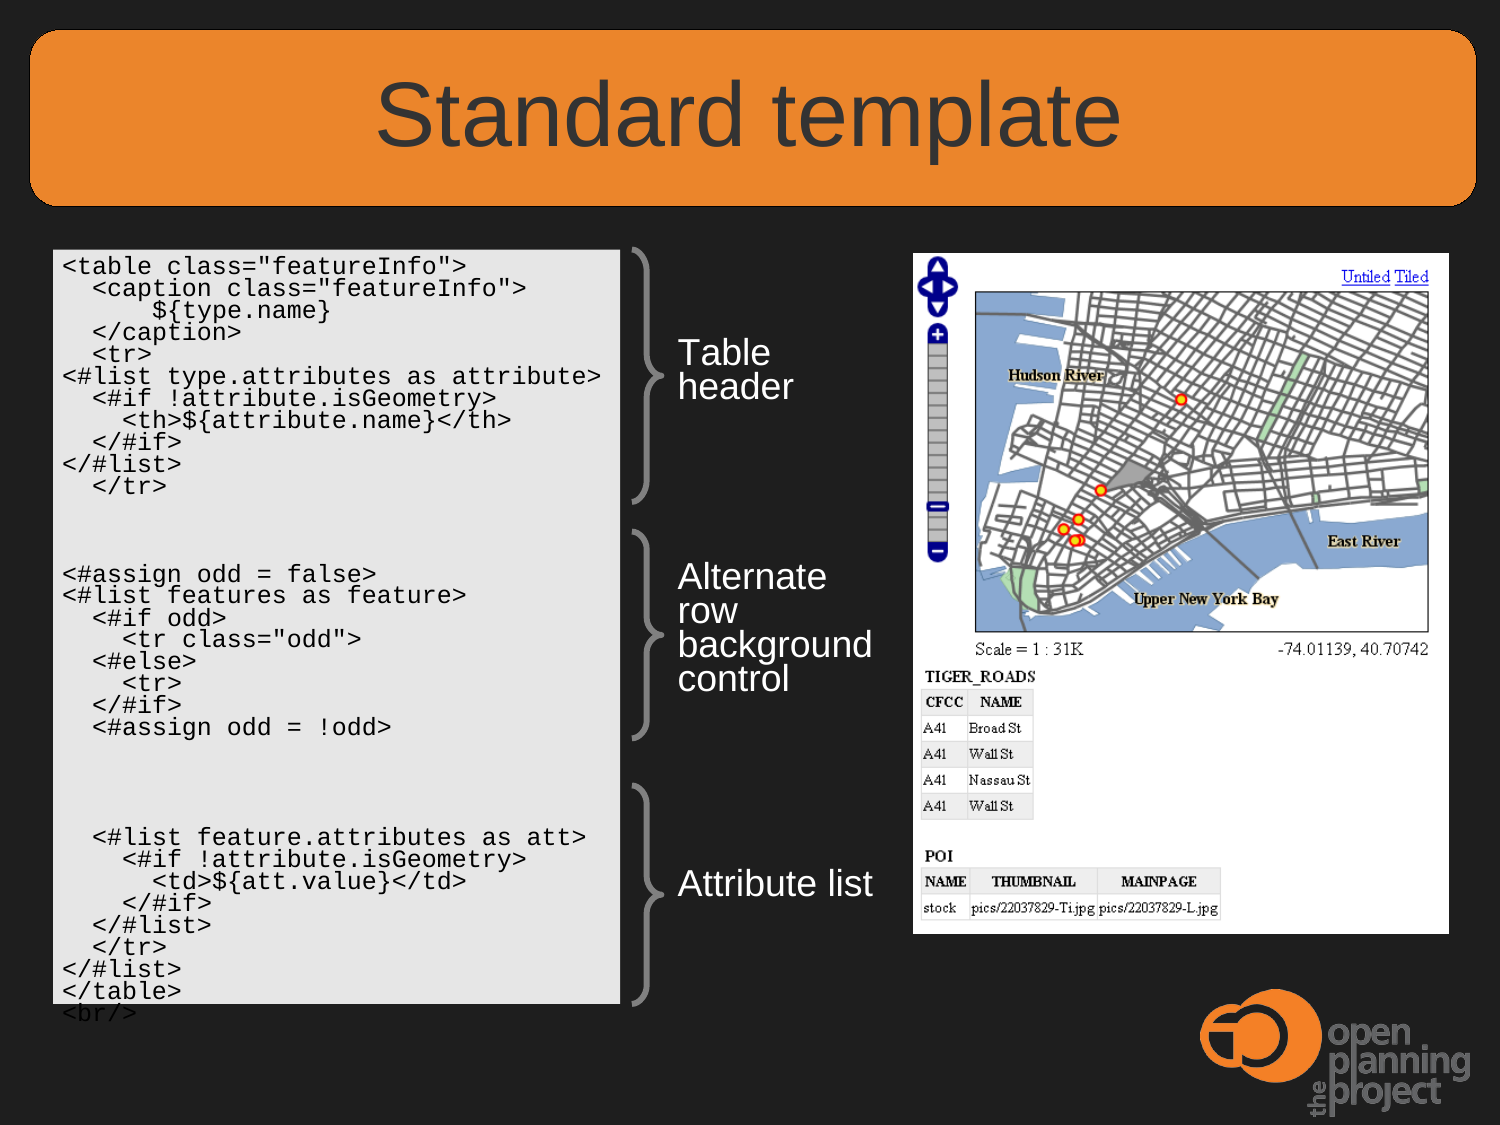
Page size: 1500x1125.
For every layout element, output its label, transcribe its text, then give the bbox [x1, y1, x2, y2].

text_box <table class="featureInfo"> <caption class="featureInfo"> ${type.name} </caption> <tr> <#list type.attributes as attribute> <#if !attribute.isGeometry> <th>${attribute.name}</th> </#if> </#list> </tr> <#assign odd = false> <#list features as feature> <#if odd> <tr class="odd"> <#else> <tr> </#if> <#assign odd = !odd> <#list feature.attributes as att> <#if !attribute.isGeometry> <td>${att.value}</td> </#if> </#list> </tr> </#list> </table> <br/> [47, 249, 639, 1063]
title Standard template [74, 35, 1425, 207]
picture [1200, 989, 1470, 1117]
text_box Table header [662, 330, 809, 425]
text_box Attribute list [662, 862, 889, 920]
picture [913, 253, 1449, 934]
text_box Alternate row background control [662, 555, 923, 686]
